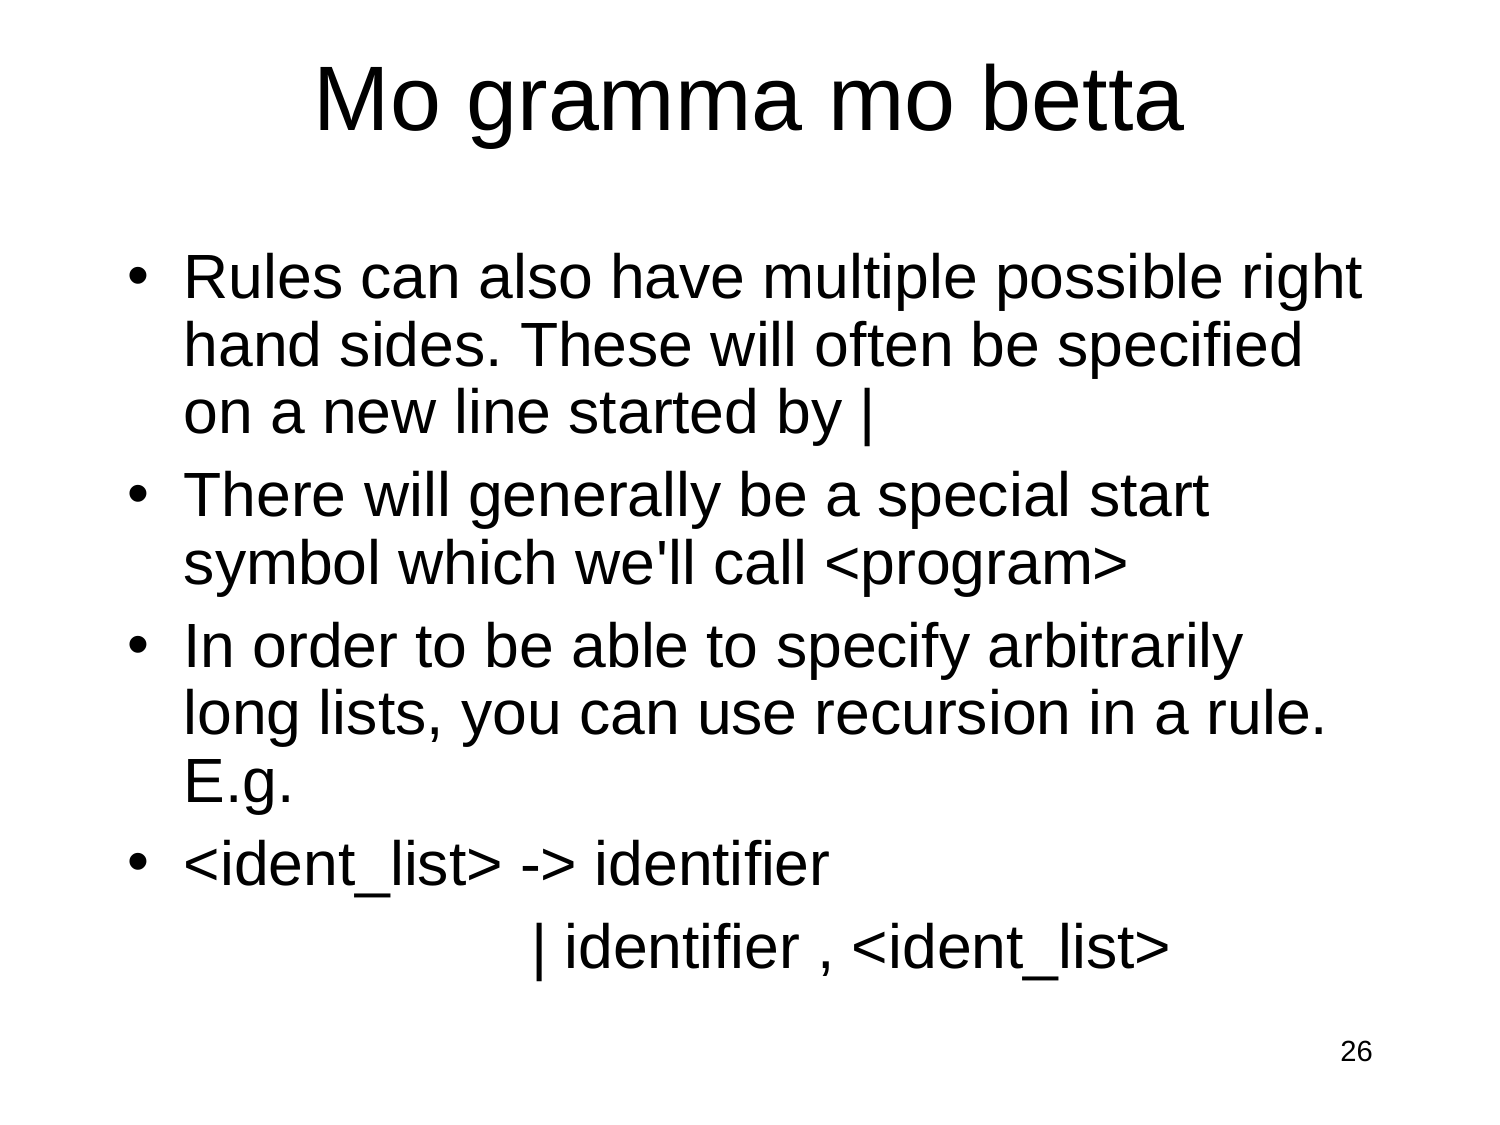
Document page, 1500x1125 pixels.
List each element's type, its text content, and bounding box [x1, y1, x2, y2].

list Rules can also have multiple possible right hand sides. These will often be specified on a new line started by | There will generally be a special start symbol which we'll call <program> In order to be able to specify arbitrarily long lists, you can use recursion in a rule. E.g. <ident_list> -> identifier | identifier , <ident_list> [112, 237, 1388, 1051]
title Mo gramma mo betta [0, 0, 1500, 188]
text_box <number> [1074, 1025, 1388, 1101]
